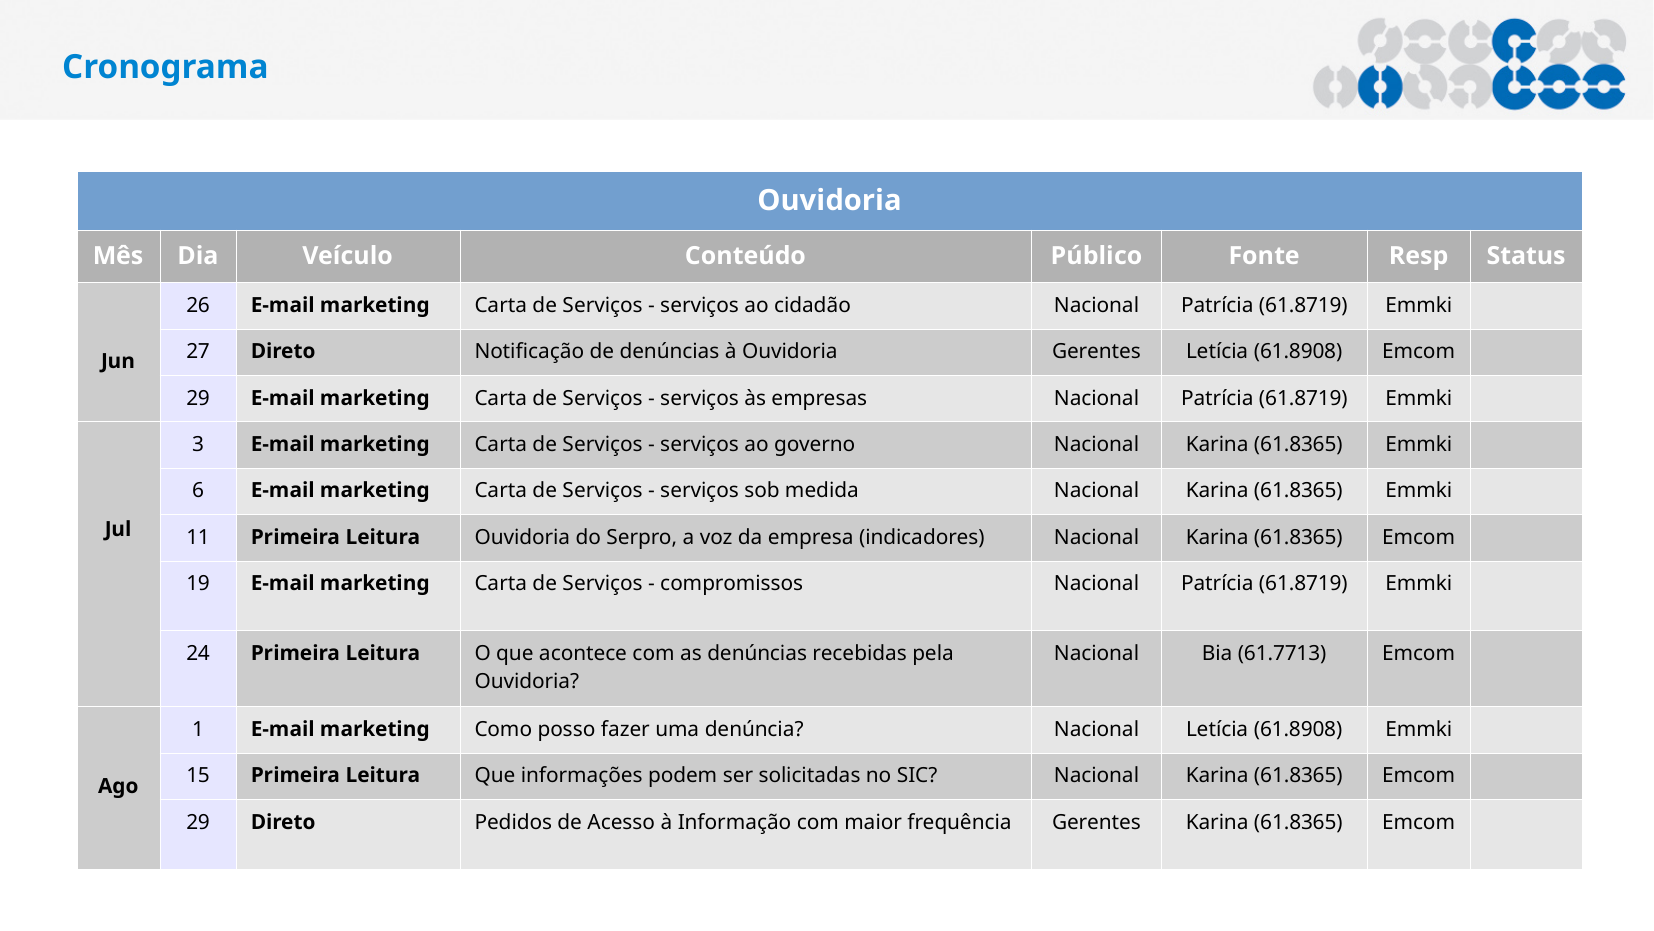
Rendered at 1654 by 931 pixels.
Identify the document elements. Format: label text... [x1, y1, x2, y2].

table_cell Carta de Serviços - serviços ao governo [461, 422, 1031, 468]
table_cell [1471, 469, 1582, 514]
table_cell Primeira Leitura [237, 754, 460, 799]
table_cell 1 [161, 707, 236, 753]
table_cell Ago [78, 707, 160, 869]
table_cell Pedidos de Acesso à Informação com maior frequência [461, 800, 1031, 869]
table_cell Direto [237, 330, 460, 375]
table_cell [1471, 754, 1582, 799]
table_cell Jul [78, 422, 160, 706]
table_cell Nacional [1032, 283, 1161, 329]
table_cell Emcom [1368, 631, 1470, 706]
table_cell Patrícia (61.8719) [1162, 376, 1367, 421]
picture [0, 0, 1654, 931]
table_cell Primeira Leitura [237, 631, 460, 706]
table_cell Emcom [1368, 800, 1470, 869]
table_cell Direto [237, 800, 460, 869]
table_cell Karina (61.8365) [1162, 515, 1367, 561]
table_cell Emmki [1368, 469, 1470, 514]
table_cell Karina (61.8365) [1162, 469, 1367, 514]
table_cell [1471, 515, 1582, 561]
table_cell Emmki [1368, 562, 1470, 630]
table_cell Nacional [1032, 754, 1161, 799]
table_cell Fonte [1162, 231, 1367, 282]
table_cell Carta de Serviços - serviços sob medida [461, 469, 1031, 514]
table_cell Carta de Serviços - serviços ao cidadão [461, 283, 1031, 329]
table_cell 19 [161, 562, 236, 630]
table_cell 15 [161, 754, 236, 799]
table_cell O que acontece com as denúncias recebidas pela Ouvidoria? [461, 631, 1031, 706]
table_cell 3 [161, 422, 236, 468]
table_cell Emcom [1368, 515, 1470, 561]
table_cell [1471, 330, 1582, 375]
table_cell Notificação de denúncias à Ouvidoria [461, 330, 1031, 375]
table_cell 29 [161, 376, 236, 421]
table_cell Patrícia (61.8719) [1162, 283, 1367, 329]
table_cell Mês [78, 231, 160, 282]
table_cell E-mail marketing [237, 562, 460, 630]
table_cell [1471, 283, 1582, 329]
table_cell Emmki [1368, 376, 1470, 421]
table_cell Nacional [1032, 422, 1161, 468]
table_cell Carta de Serviços - serviços às empresas [461, 376, 1031, 421]
table_cell Emcom [1368, 330, 1470, 375]
table_cell Nacional [1032, 469, 1161, 514]
table_cell 24 [161, 631, 236, 706]
table_cell [1471, 800, 1582, 869]
table_cell Karina (61.8365) [1162, 800, 1367, 869]
table_cell E-mail marketing [237, 283, 460, 329]
table_cell E-mail marketing [237, 469, 460, 514]
table_cell Nacional [1032, 631, 1161, 706]
table_header Ouvidoria [78, 172, 1582, 230]
table_cell E-mail marketing [237, 707, 460, 753]
table_cell 29 [161, 800, 236, 869]
text_box Cronograma [47, 35, 1300, 102]
table_cell 6 [161, 469, 236, 514]
table_cell Karina (61.8365) [1162, 422, 1367, 468]
table_cell Bia (61.7713) [1162, 631, 1367, 706]
table_cell Conteúdo [461, 231, 1031, 282]
table_cell [1471, 376, 1582, 421]
table_cell Que informações podem ser solicitadas no SIC? [461, 754, 1031, 799]
table_cell Gerentes [1032, 330, 1161, 375]
table_cell Status [1471, 231, 1582, 282]
table_cell Emmki [1368, 707, 1470, 753]
table_cell [1471, 422, 1582, 468]
table_cell Emmki [1368, 422, 1470, 468]
table_cell Emcom [1368, 754, 1470, 799]
table_cell [1471, 562, 1582, 630]
table_cell Nacional [1032, 376, 1161, 421]
table_cell Nacional [1032, 562, 1161, 630]
table_cell Primeira Leitura [237, 515, 460, 561]
table_cell Resp [1368, 231, 1470, 282]
table_cell Como posso fazer uma denúncia? [461, 707, 1031, 753]
table_cell Gerentes [1032, 800, 1161, 869]
table_cell Letícia (61.8908) [1162, 330, 1367, 375]
table_cell Karina (61.8365) [1162, 754, 1367, 799]
table_cell Jun [78, 283, 160, 421]
table_cell [1471, 707, 1582, 753]
table_cell Nacional [1032, 515, 1161, 561]
table_cell Público [1032, 231, 1161, 282]
table_cell Emmki [1368, 283, 1470, 329]
table_cell Carta de Serviços - compromissos [461, 562, 1031, 630]
table_cell [1471, 631, 1582, 706]
table_cell Letícia (61.8908) [1162, 707, 1367, 753]
table_cell E-mail marketing [237, 422, 460, 468]
table_cell Ouvidoria do Serpro, a voz da empresa (indicadores) [461, 515, 1031, 561]
table_cell 26 [161, 283, 236, 329]
table_cell Dia [161, 231, 236, 282]
table_cell Veículo [237, 231, 460, 282]
table_cell E-mail marketing [237, 376, 460, 421]
table_cell 27 [161, 330, 236, 375]
table_cell Patrícia (61.8719) [1162, 562, 1367, 630]
table_cell 11 [161, 515, 236, 561]
table_cell Nacional [1032, 707, 1161, 753]
